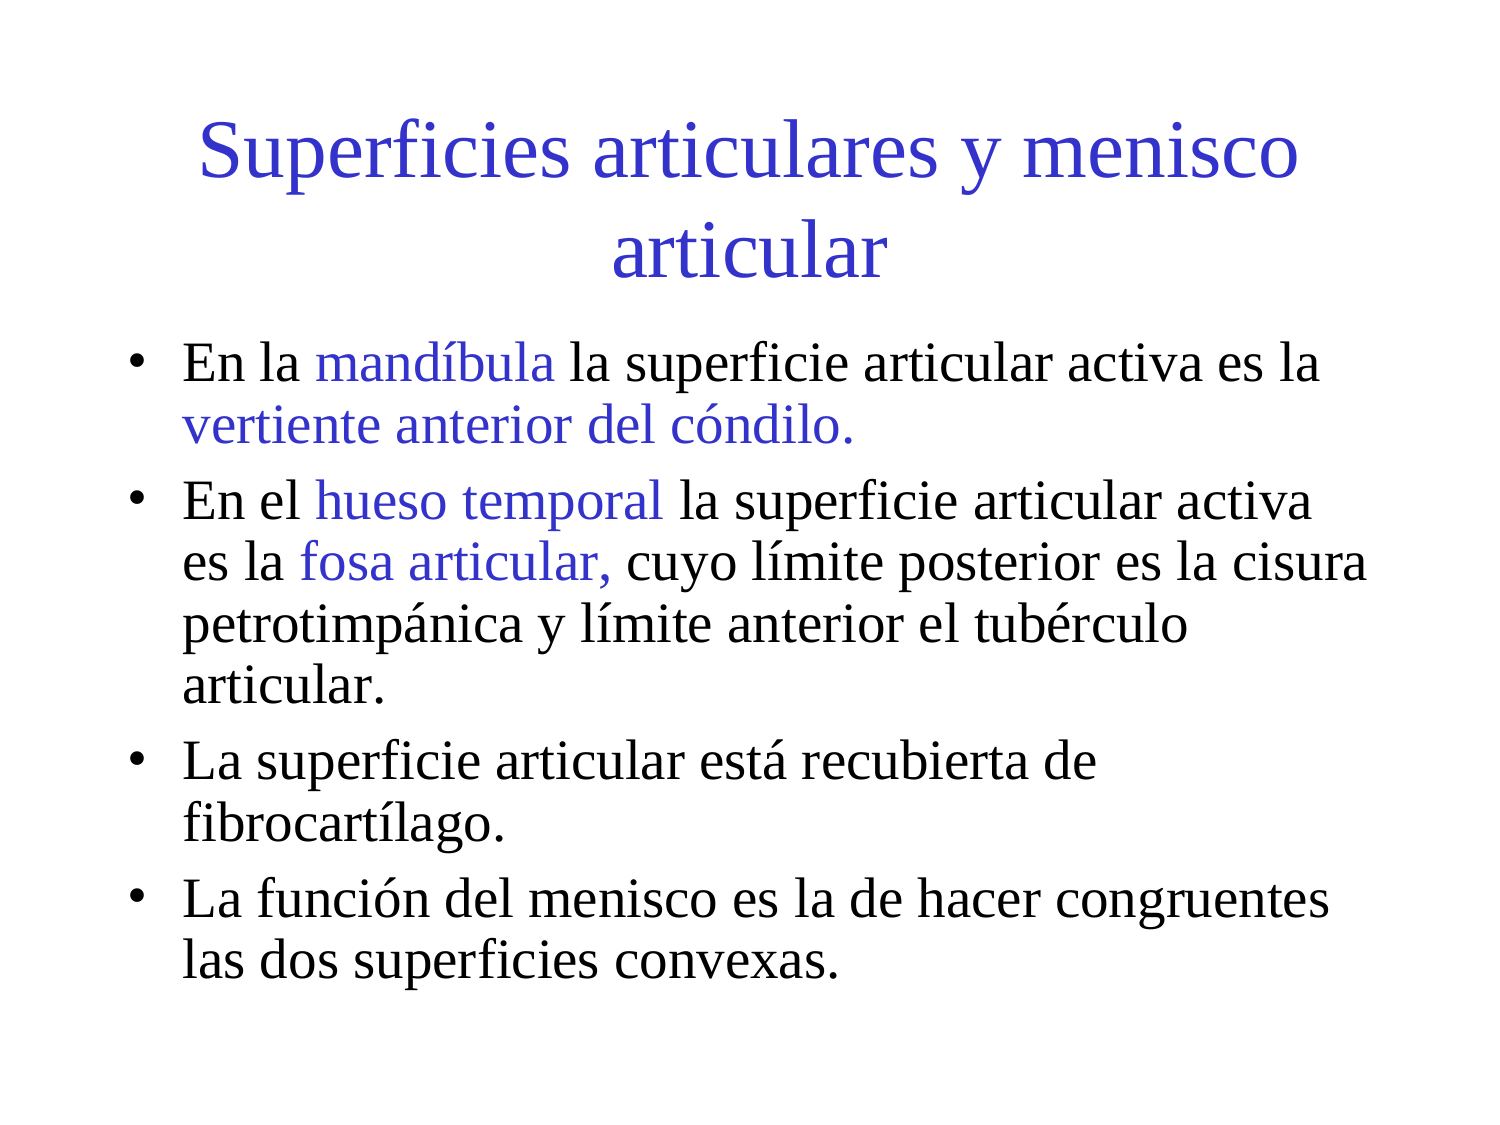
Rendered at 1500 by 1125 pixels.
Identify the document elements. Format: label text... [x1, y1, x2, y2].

title Superficies articulares y menisco articular [112, 86, 1388, 302]
list En la mandíbula la superficie articular activa es la vertiente anterior del cóndilo. En el hueso temporal la superficie articular activa es la fosa articular, cuyo límite posterior es la cisura petrotimpánica y límite anterior el tubérculo articular. La superficie articular está recubierta de fibrocartílago. La función del menisco es la de hacer congruentes las dos superficies convexas. [112, 324, 1388, 1000]
